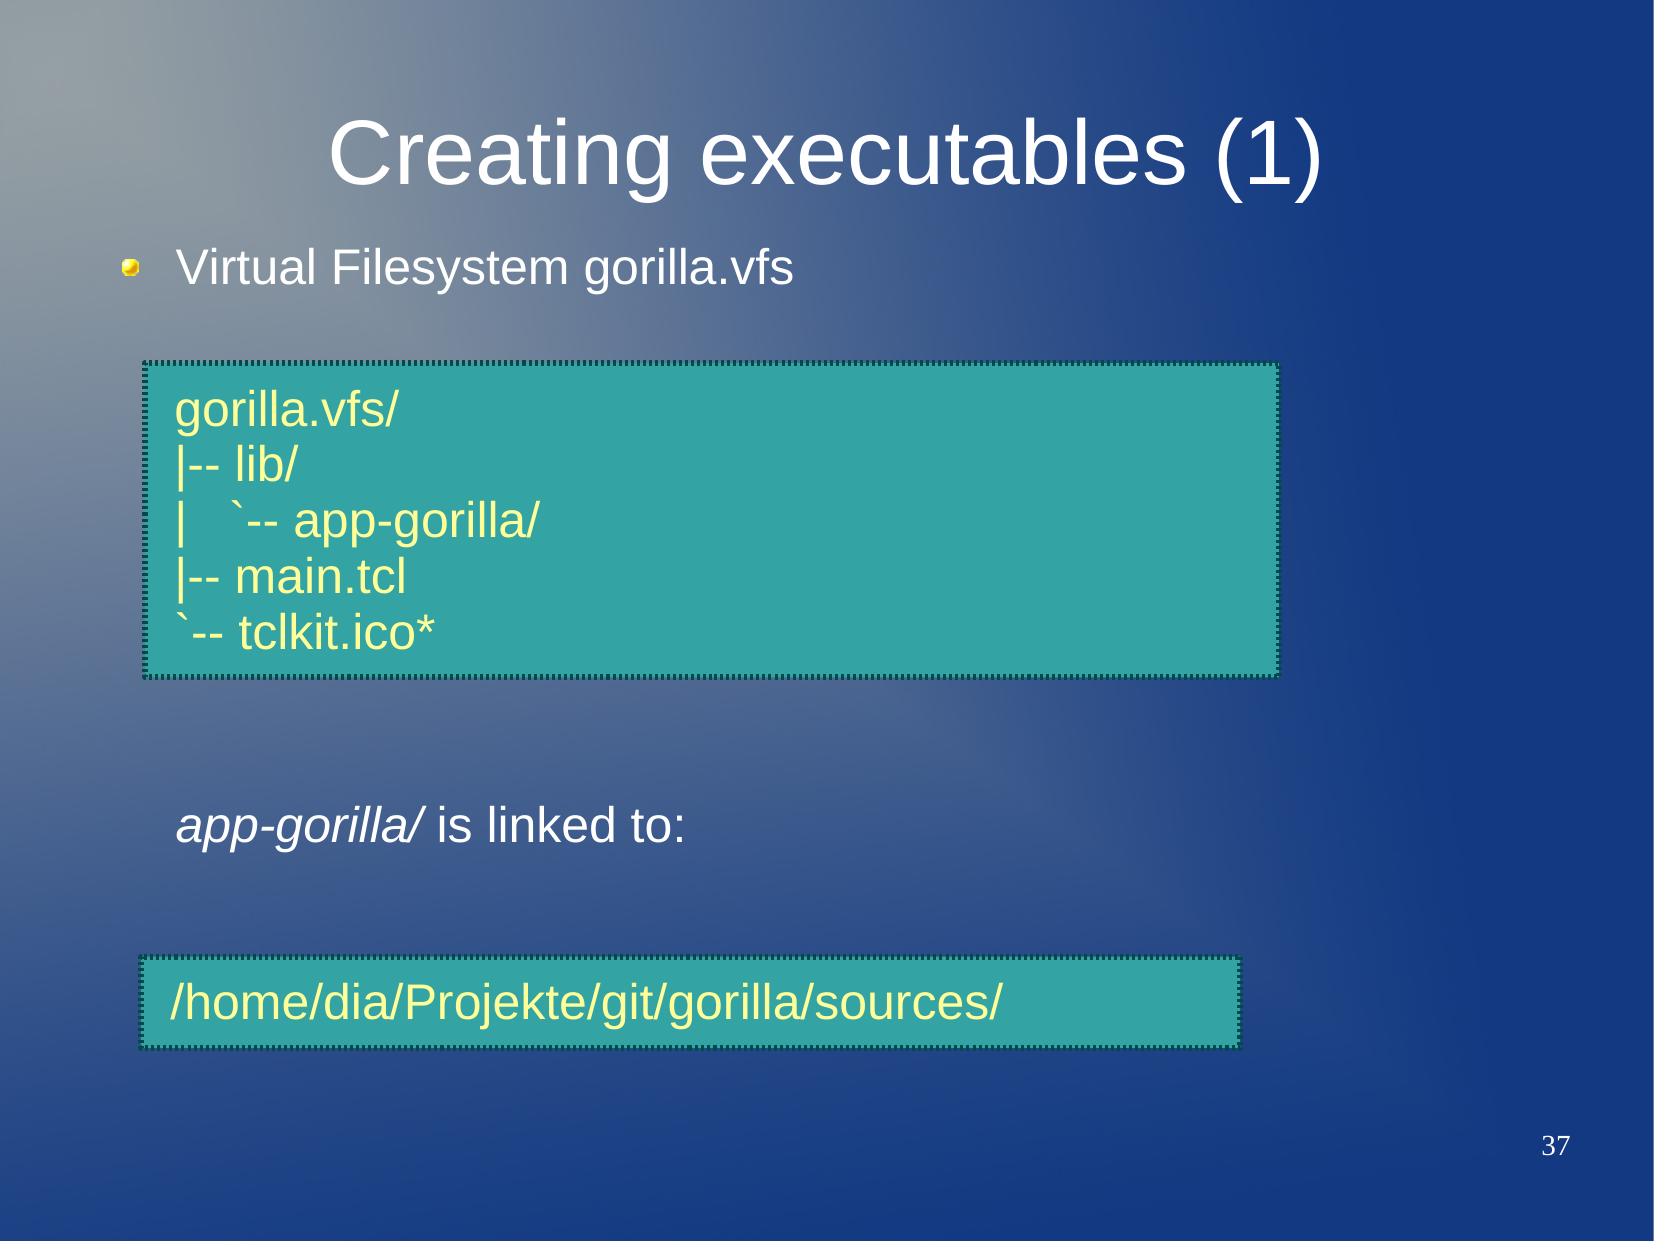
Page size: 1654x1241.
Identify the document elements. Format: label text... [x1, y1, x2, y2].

picture [0, 0, 1654, 1241]
text_box gorilla.vfs/ |-- lib/ | `-- app-gorilla/ |-- main.tcl `-- tclkit.ico* [144, 363, 1279, 678]
list Virtual Filesystem gorilla.vfs [104, 239, 1359, 296]
list app-gorilla/ is linked to: [104, 797, 1359, 854]
text_box /home/dia/Projekte/git/gorilla/sources/ [140, 956, 1241, 1048]
title Creating executables (1) [82, 49, 1571, 257]
